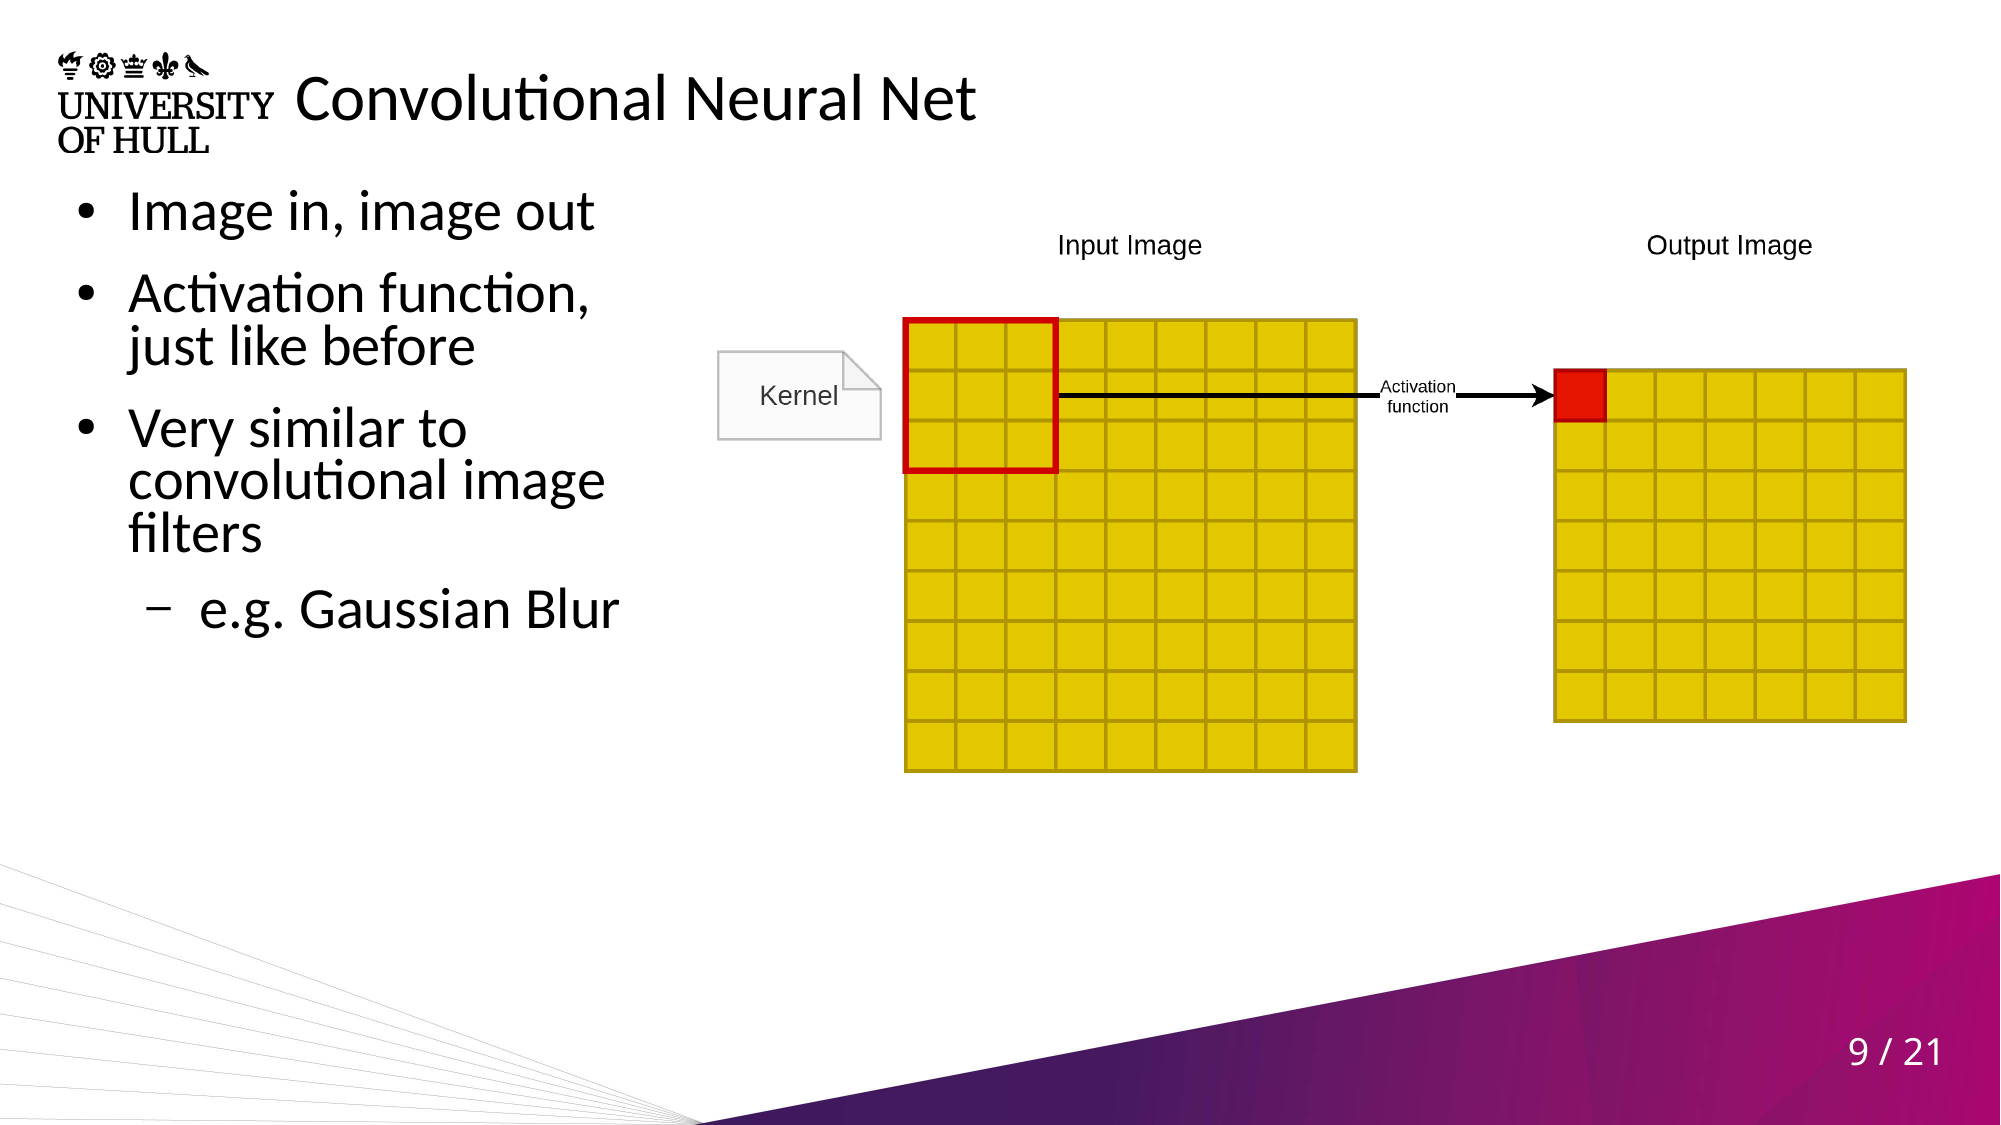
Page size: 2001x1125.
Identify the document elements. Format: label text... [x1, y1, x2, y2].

text_box <number> / 21 [1570, 1015, 1961, 1087]
picture [0, 0, 2000, 1125]
title Convolutional Neural Net [295, 42, 1932, 166]
list Image in, image out Activation function, just like before Very similar to convolutional image filters e.g. Gaussian Blur [58, 188, 686, 957]
